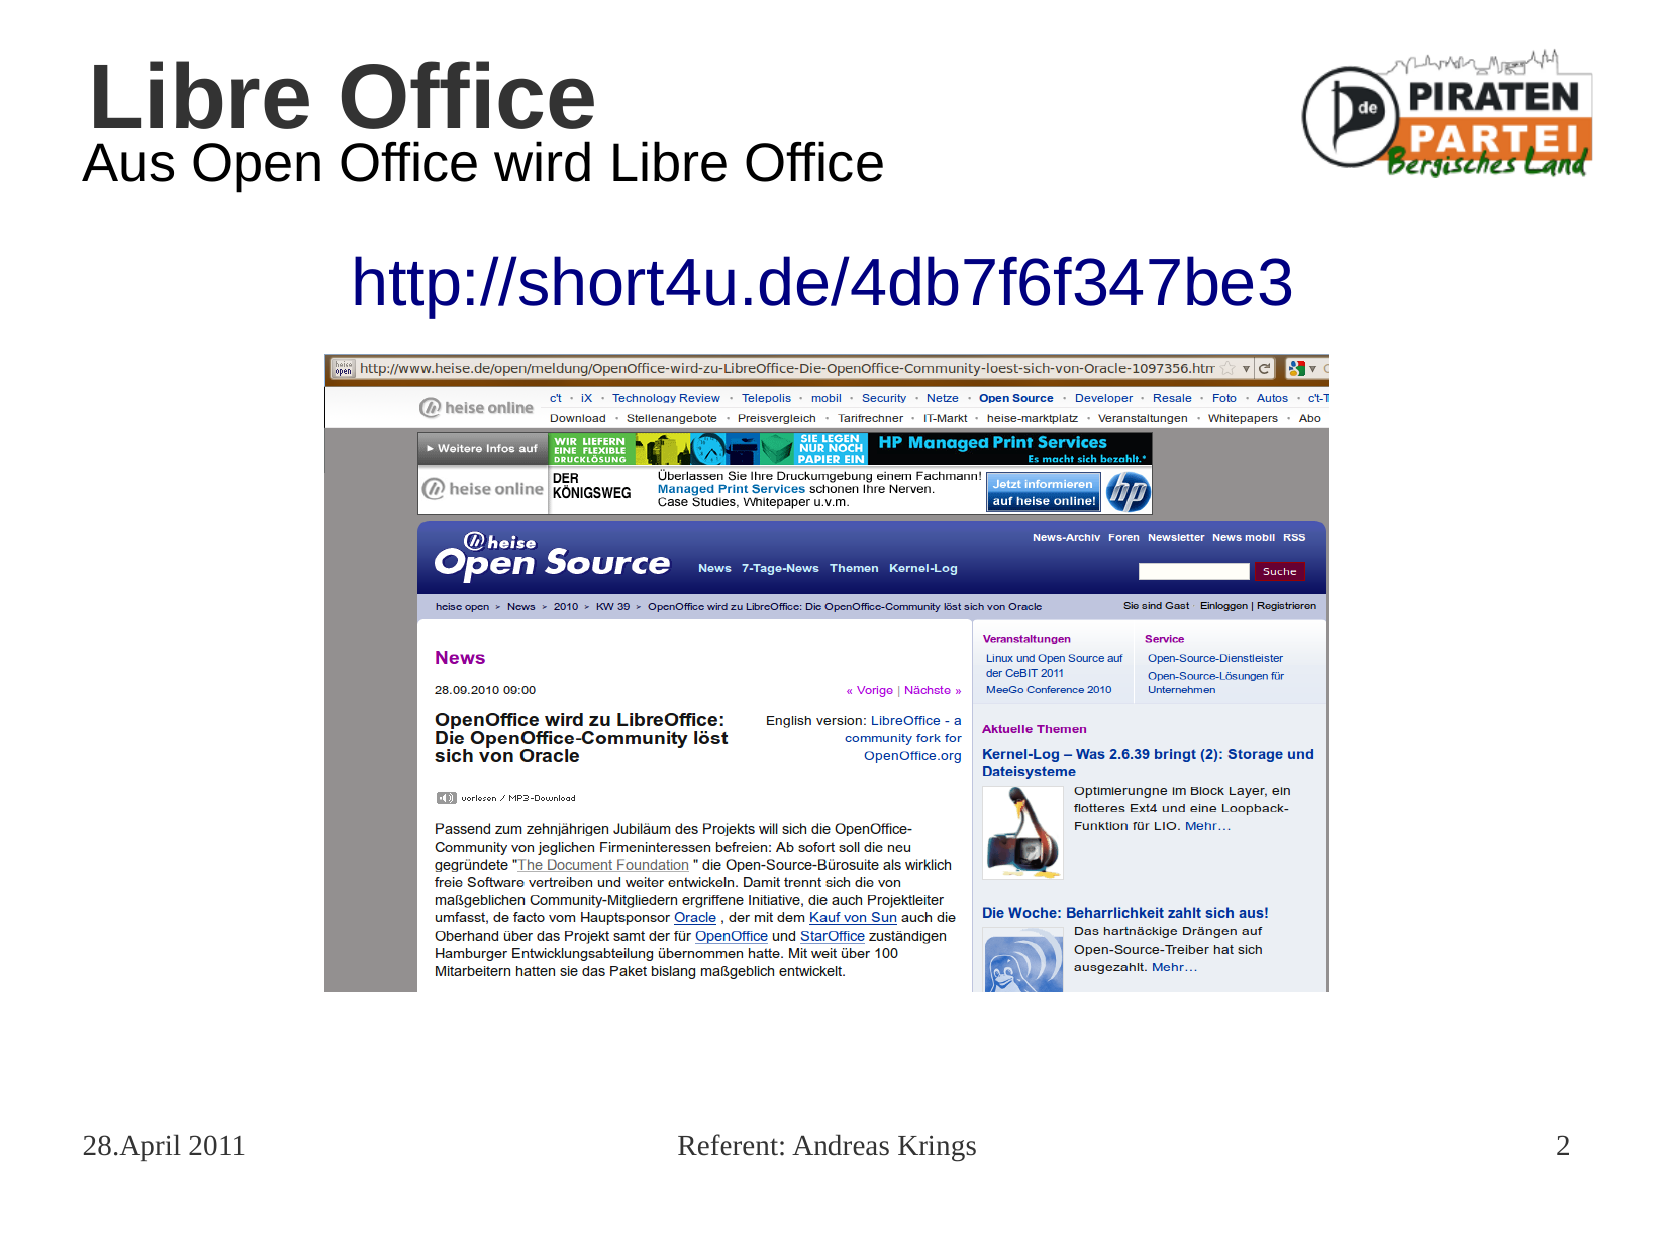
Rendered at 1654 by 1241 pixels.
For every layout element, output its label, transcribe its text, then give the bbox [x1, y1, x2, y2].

title Aus Open Office wird Libre Office [82, 118, 1300, 207]
picture [1299, 48, 1595, 178]
list http://short4u.de/4db7f6f347be3 [76, 244, 1565, 1063]
picture [324, 354, 1329, 992]
